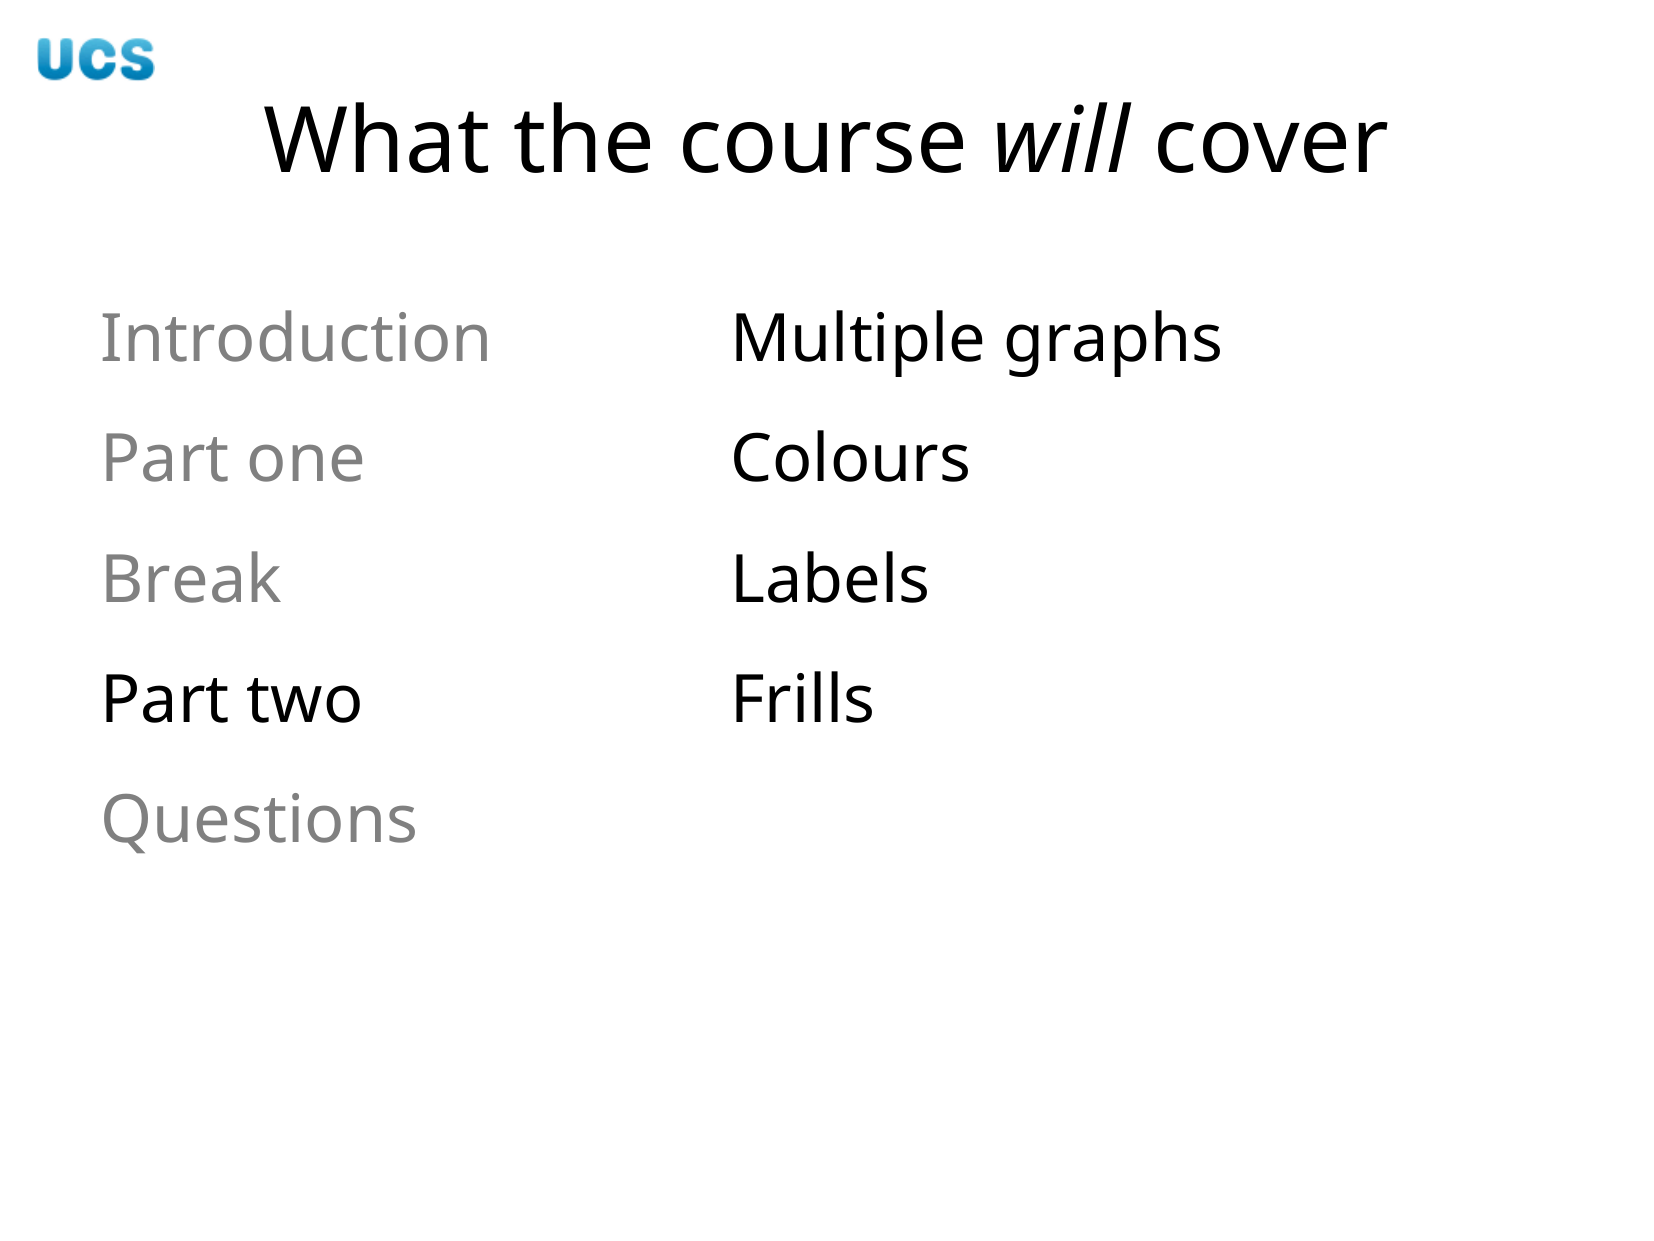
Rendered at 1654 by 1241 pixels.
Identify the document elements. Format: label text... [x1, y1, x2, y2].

list Multiple graphs Colours Labels Frills [712, 290, 1572, 1109]
picture [37, 37, 155, 82]
title What the course will cover [82, 49, 1571, 226]
list Introduction Part one Break Part two Questions [82, 290, 526, 1109]
